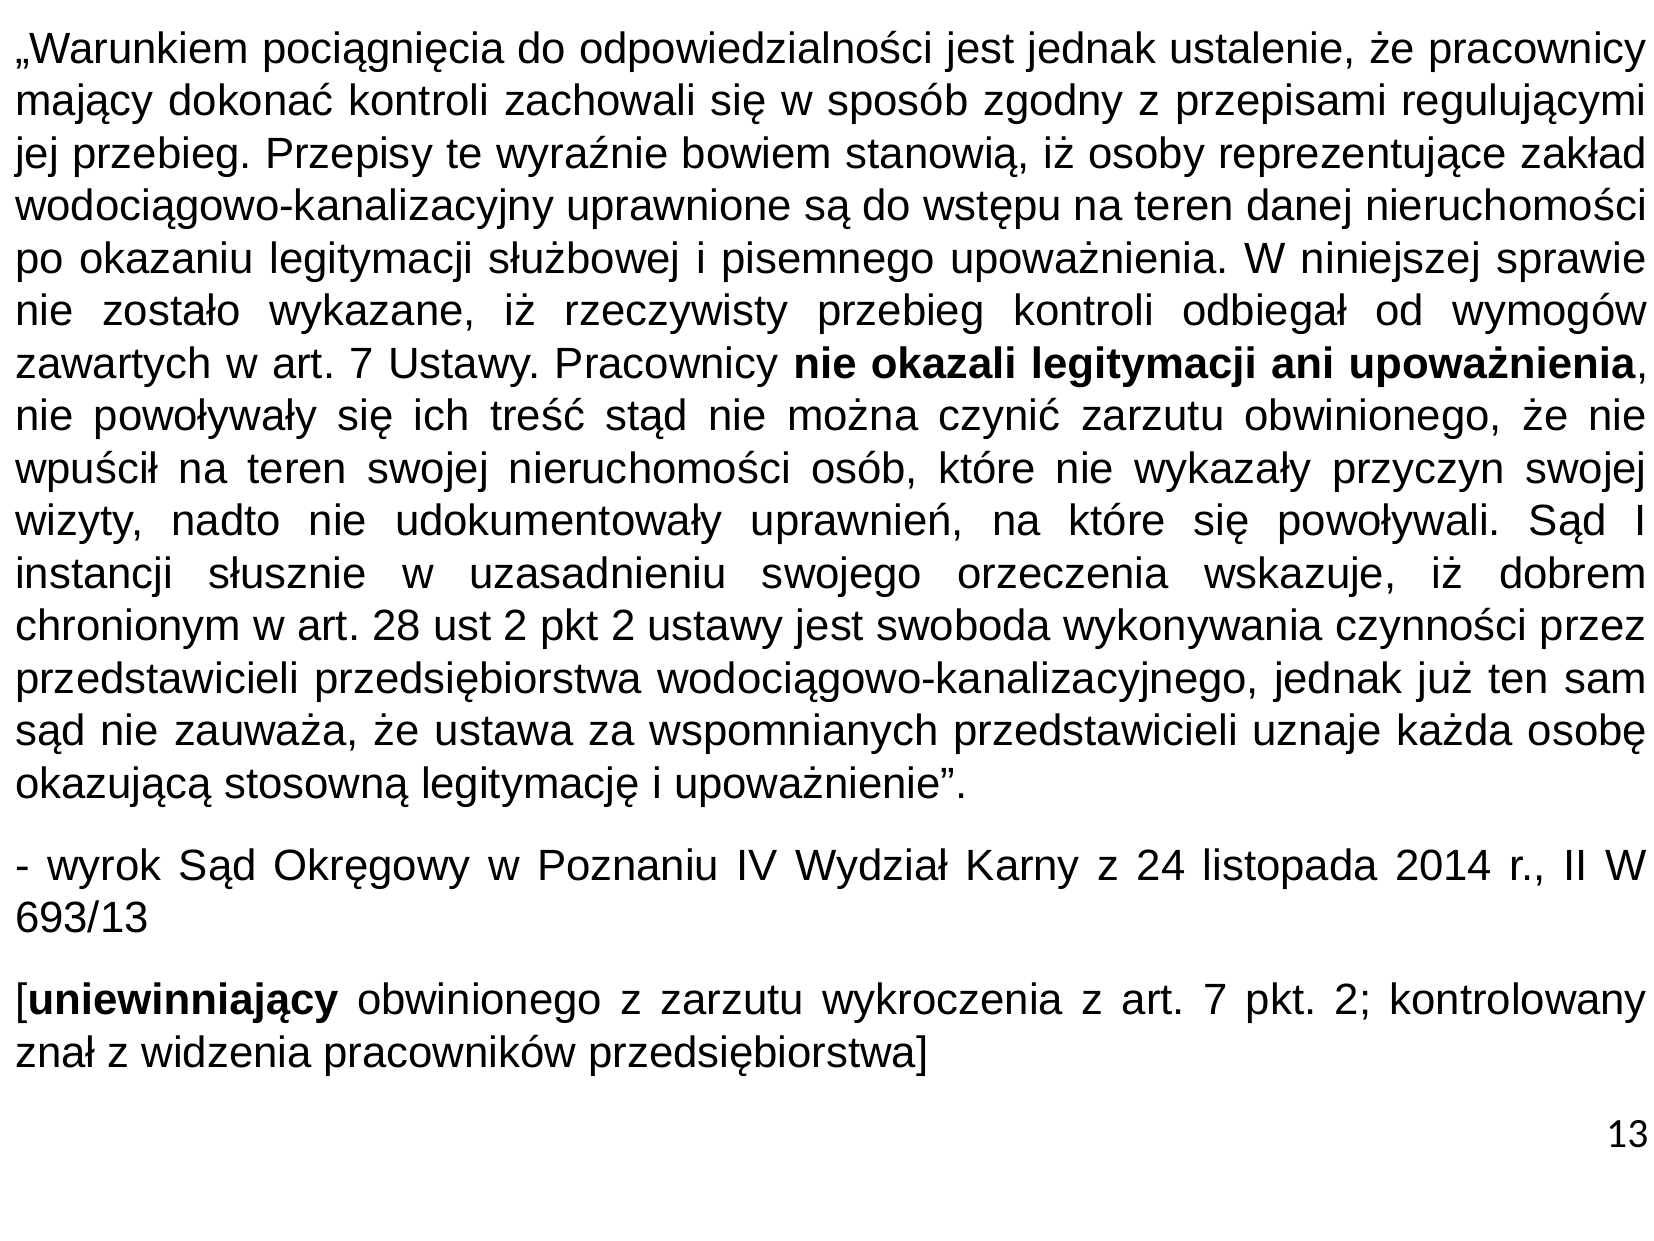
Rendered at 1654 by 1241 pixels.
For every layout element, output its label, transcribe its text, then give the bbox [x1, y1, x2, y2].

list „Warunkiem pociągnięcia do odpowiedzialności jest jednak ustalenie, że pracownicy mający dokonać kontroli zachowali się w sposób zgodny z przepisami regulującymi jej przebieg. Przepisy te wyraźnie bowiem stanowią, iż osoby reprezentujące zakład wodociągowo-kanalizacyjny uprawnione są do wstępu na teren danej nieruchomości po okazaniu legitymacji służbowej i pisemnego upoważnienia. W niniejszej sprawie nie zostało wykazane, iż rzeczywisty przebieg kontroli odbiegał od wymogów zawartych w art. 7 Ustawy. Pracownicy nie okazali legitymacji ani upoważnienia, nie powoływały się ich treść stąd nie można czynić zarzutu obwinionego, że nie wpuścił na teren swojej nieruchomości osób, które nie wykazały przyczyn swojej wizyty, nadto nie udokumentowały uprawnień, na które się powoływali. Sąd I instancji słusznie w uzasadnieniu swojego orzeczenia wskazuje, iż dobrem chronionym w art. 28 ust 2 pkt 2 ustawy jest swoboda wykonywania czynności przez przedstawicieli przedsiębiorstwa wodociągowo-kanalizacyjnego, jednak już ten sam sąd nie zauważa, że ustawa za wspomnianych przedstawicieli uznaje każda osobę okazującą stosowną legitymację i upoważnienie”. - wyrok Sąd Okręgowy w Poznaniu IV Wydział Karny z 24 listopada 2014 r., II W 693/13 [uniewinniający obwinionego z zarzutu wykroczenia z art. 7 pkt. 2; kontrolowany znał z widzenia pracowników przedsiębiorstwa] 13 [15, 19, 1649, 1223]
